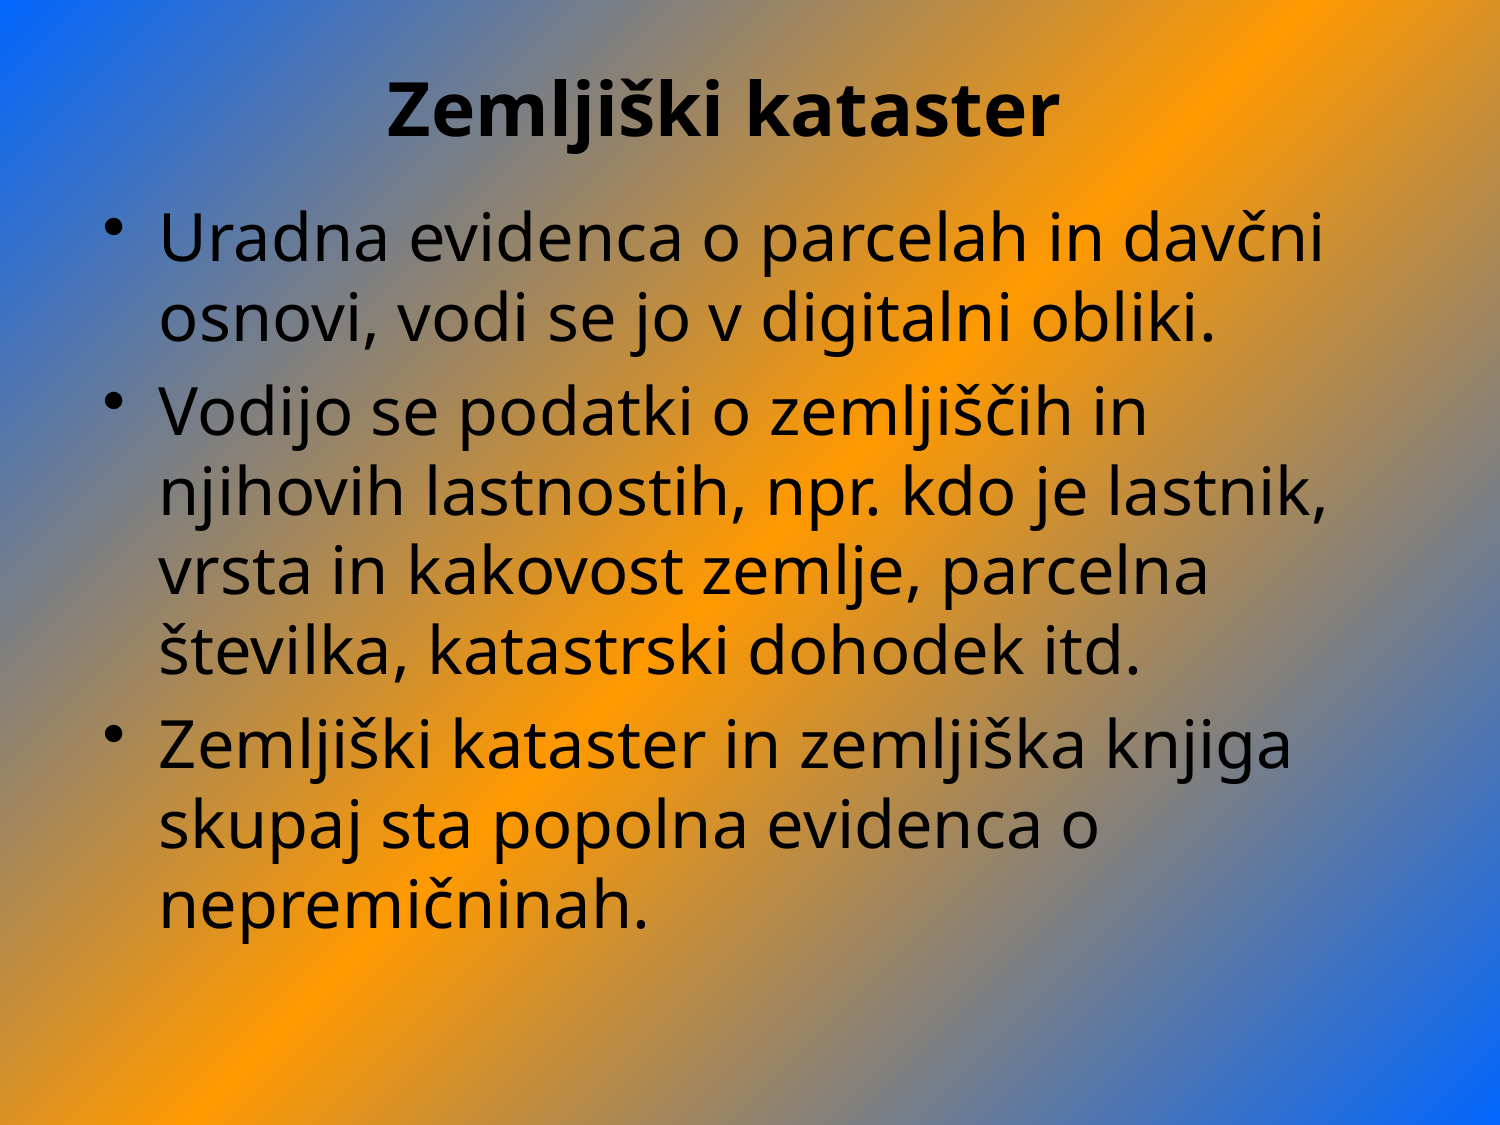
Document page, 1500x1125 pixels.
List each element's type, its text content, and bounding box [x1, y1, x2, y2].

title Zemljiški kataster [87, 37, 1363, 175]
list Uradna evidenca o parcelah in davčni osnovi, vodi se jo v digitalni obliki. Vodijo se podatki o zemljiščih in njihovih lastnostih, npr. kdo je lastnik, vrsta in kakovost zemlje, parcelna številka, katastrski dohodek itd. Zemljiški kataster in zemljiška knjiga skupaj sta popolna evidenca o nepremičninah. [87, 187, 1363, 863]
